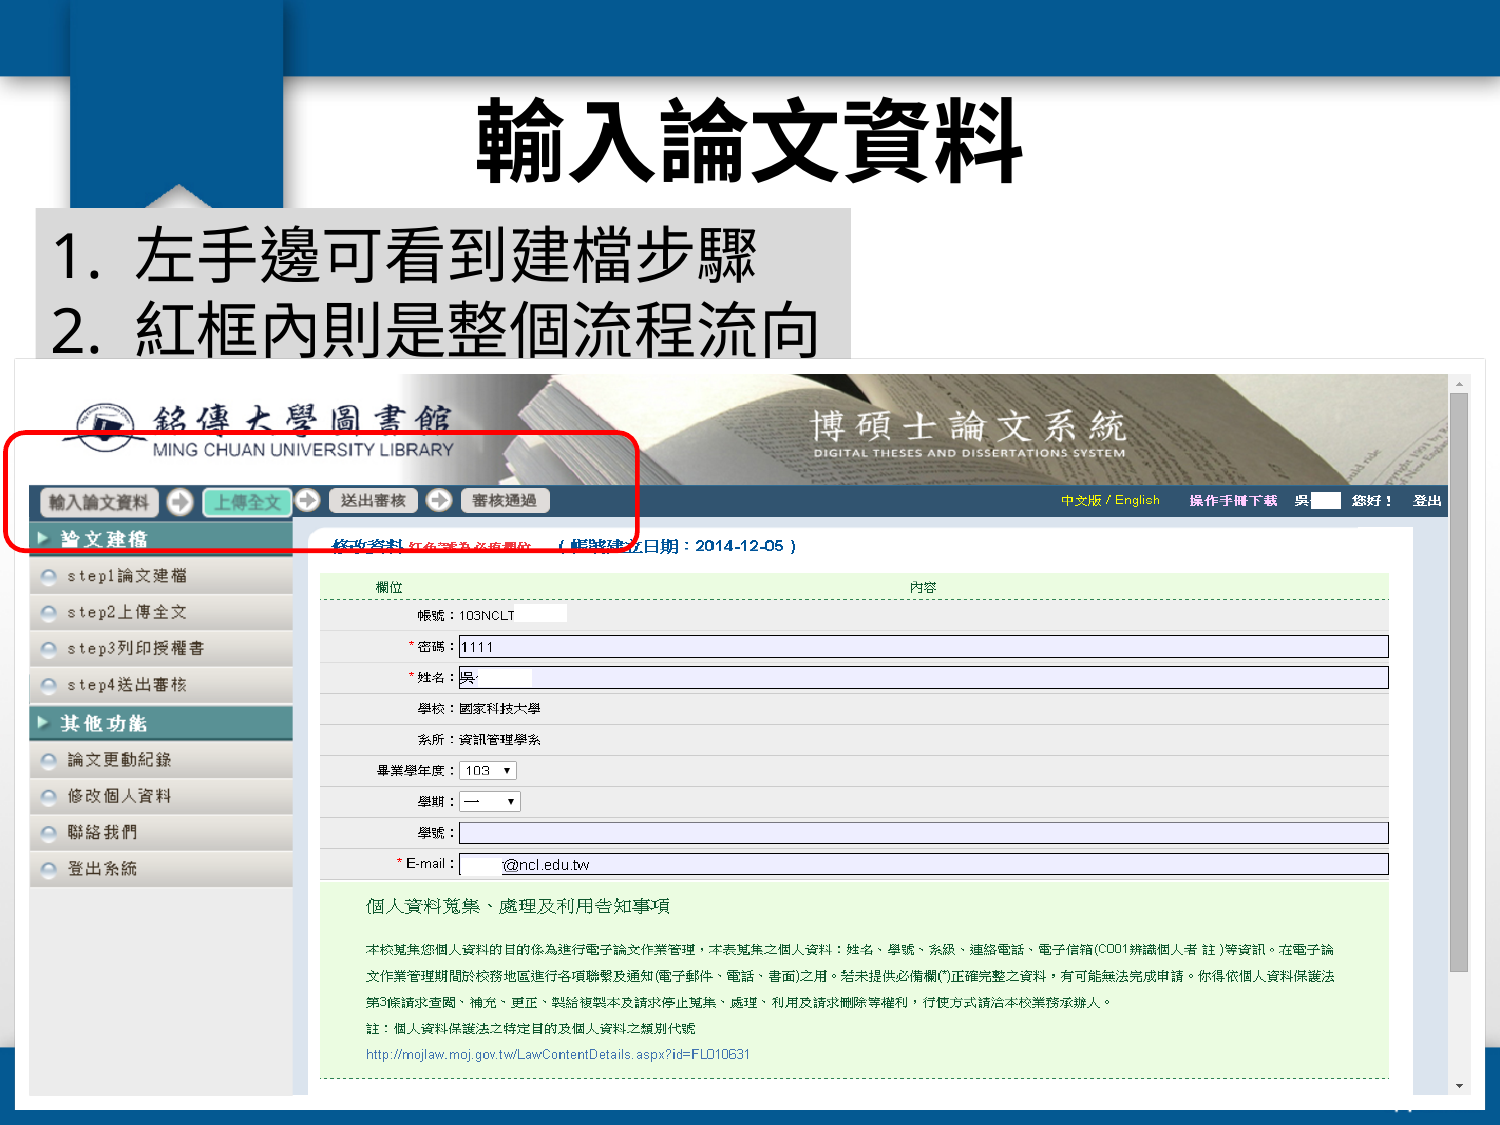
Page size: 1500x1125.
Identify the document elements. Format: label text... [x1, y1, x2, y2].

title 輸入論文資料 [75, 45, 1426, 233]
text_box [461, 858, 502, 876]
text_box [478, 669, 532, 687]
text_box [514, 604, 567, 622]
text_box 1. 左手邊可看到建檔步驟 2. 紅框內則是整個流程流向 [35, 208, 851, 358]
picture [29, 373, 1471, 1096]
picture [29, 435, 635, 548]
text_box [1311, 492, 1341, 509]
